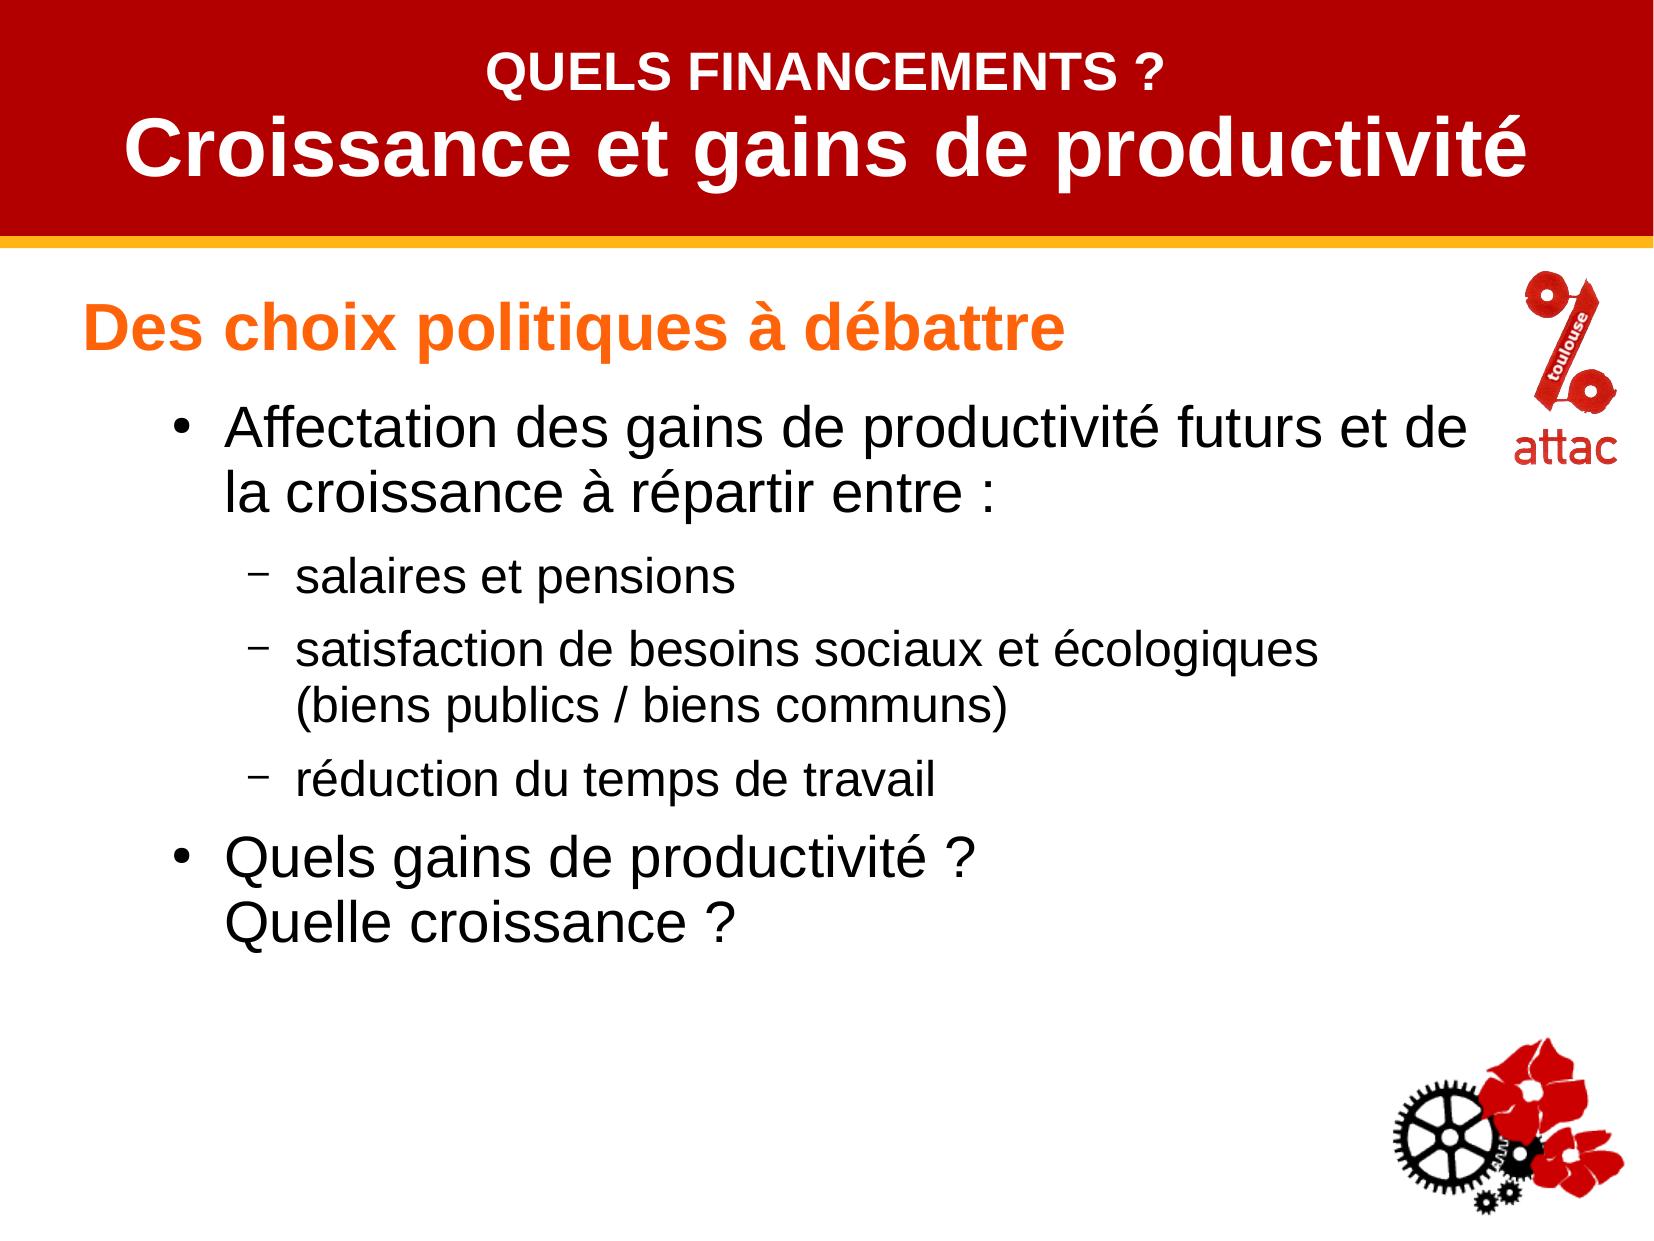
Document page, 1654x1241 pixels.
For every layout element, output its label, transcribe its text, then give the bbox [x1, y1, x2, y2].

picture [1387, 1033, 1628, 1218]
list Des choix politiques à débattre Affectation des gains de productivité futurs et de la croissance à répartir entre : salaires et pensions satisfaction de besoins sociaux et écologiques (biens publics / biens communs) réduction du temps de travail Quels gains de productivité ? Quelle croissance ? [82, 290, 1506, 1109]
title QUELS FINANCEMENTS ? Croissance et gains de productivité [82, 14, 1571, 222]
picture [1509, 265, 1625, 473]
